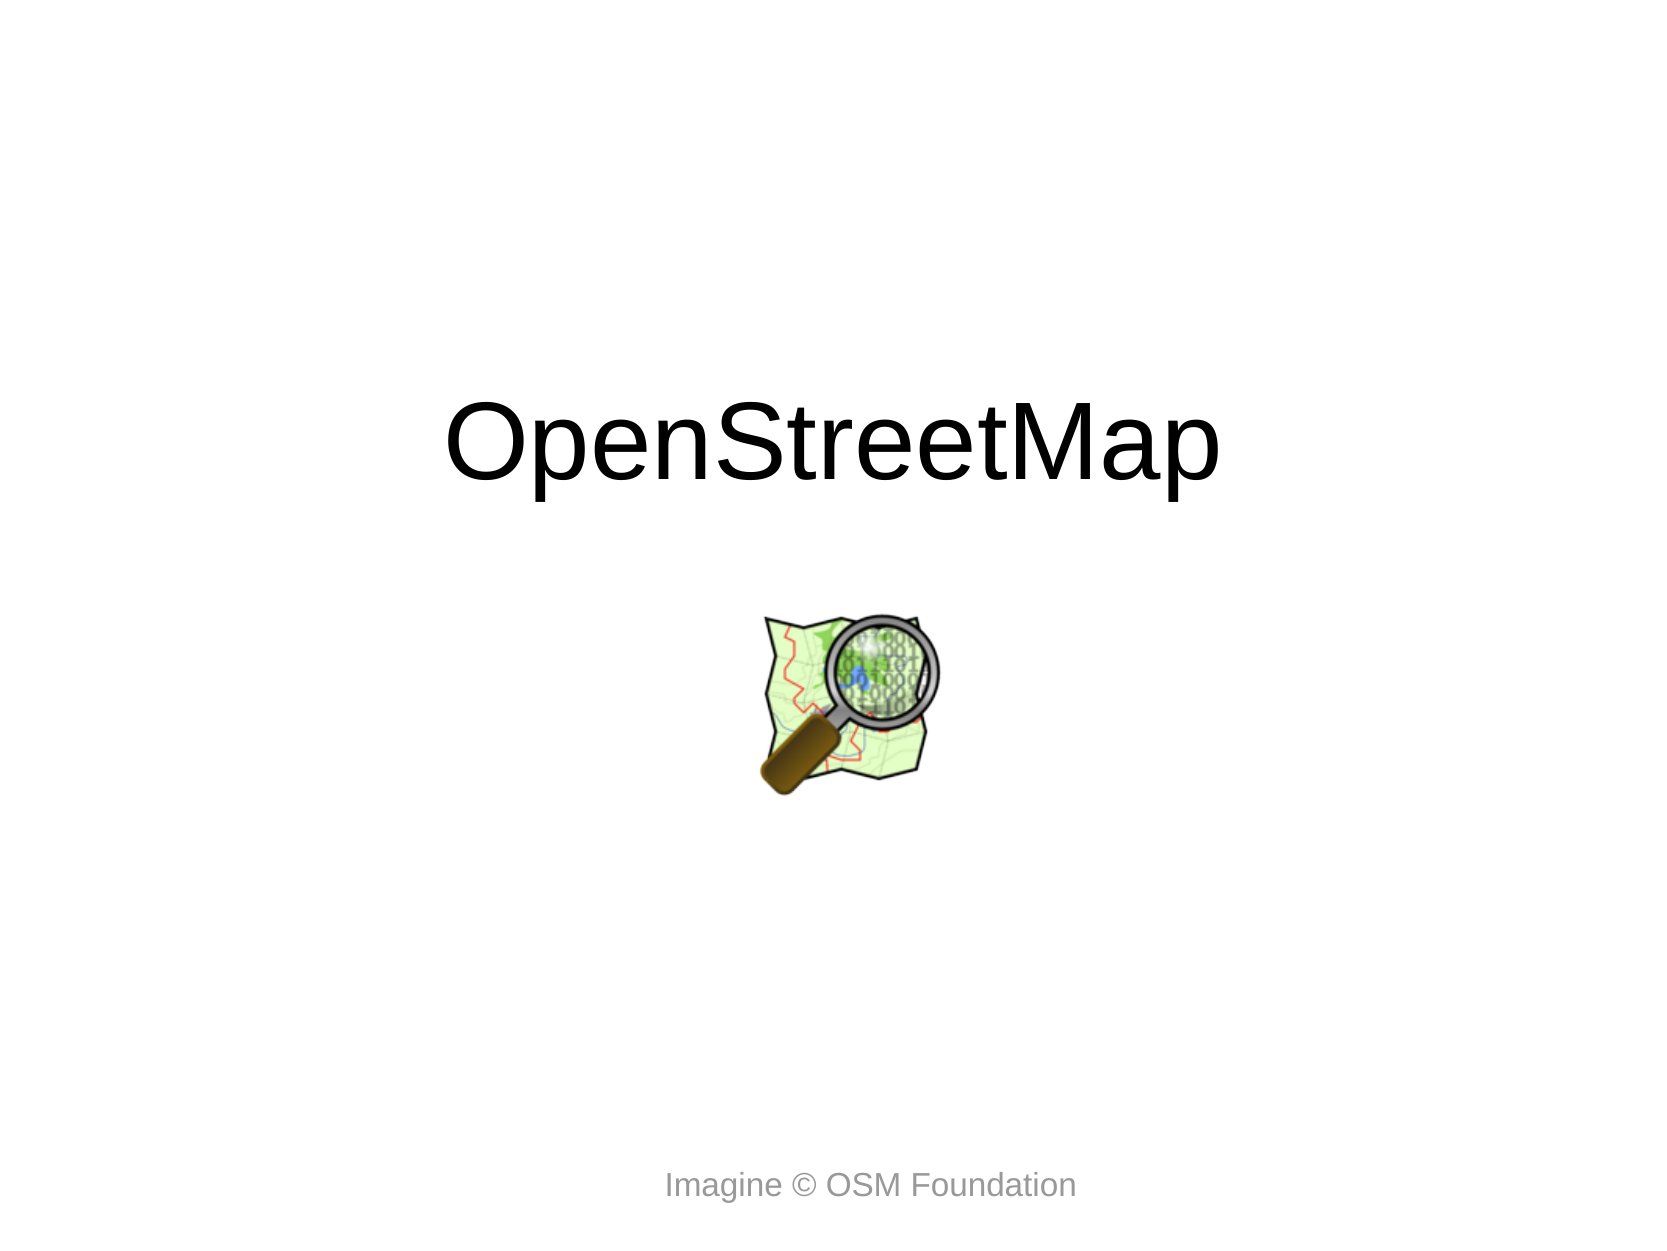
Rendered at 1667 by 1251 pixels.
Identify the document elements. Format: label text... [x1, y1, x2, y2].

picture [757, 609, 945, 798]
text_box Imagine © OSM Foundation [649, 1155, 1093, 1211]
text_box OpenStreetMap [407, 311, 1260, 506]
